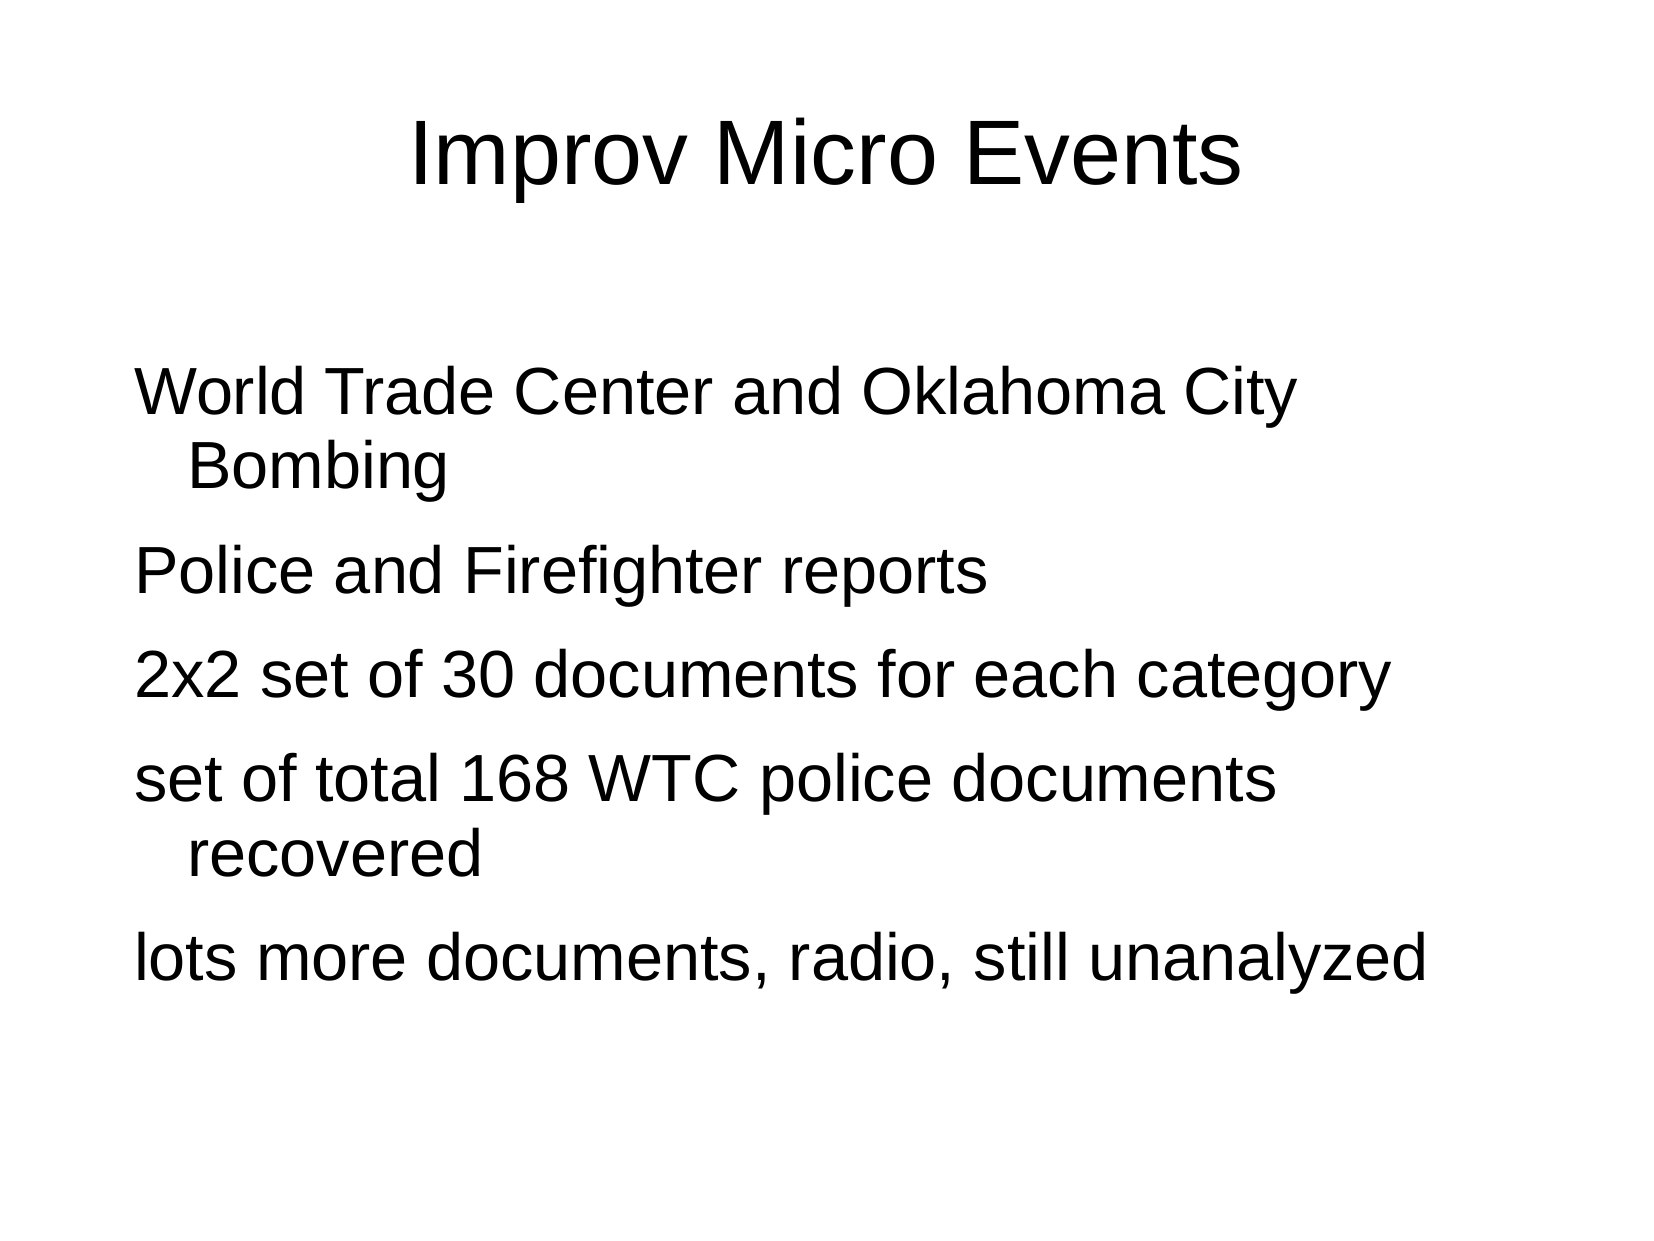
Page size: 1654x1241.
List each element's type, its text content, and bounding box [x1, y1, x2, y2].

list World Trade Center and Oklahoma City Bombing Police and Firefighter reports 2x2 set of 30 documents for each category set of total 168 WTC police documents recovered lots more documents, radio, still unanalyzed [116, 353, 1546, 1078]
title Improv Micro Events [82, 49, 1571, 257]
